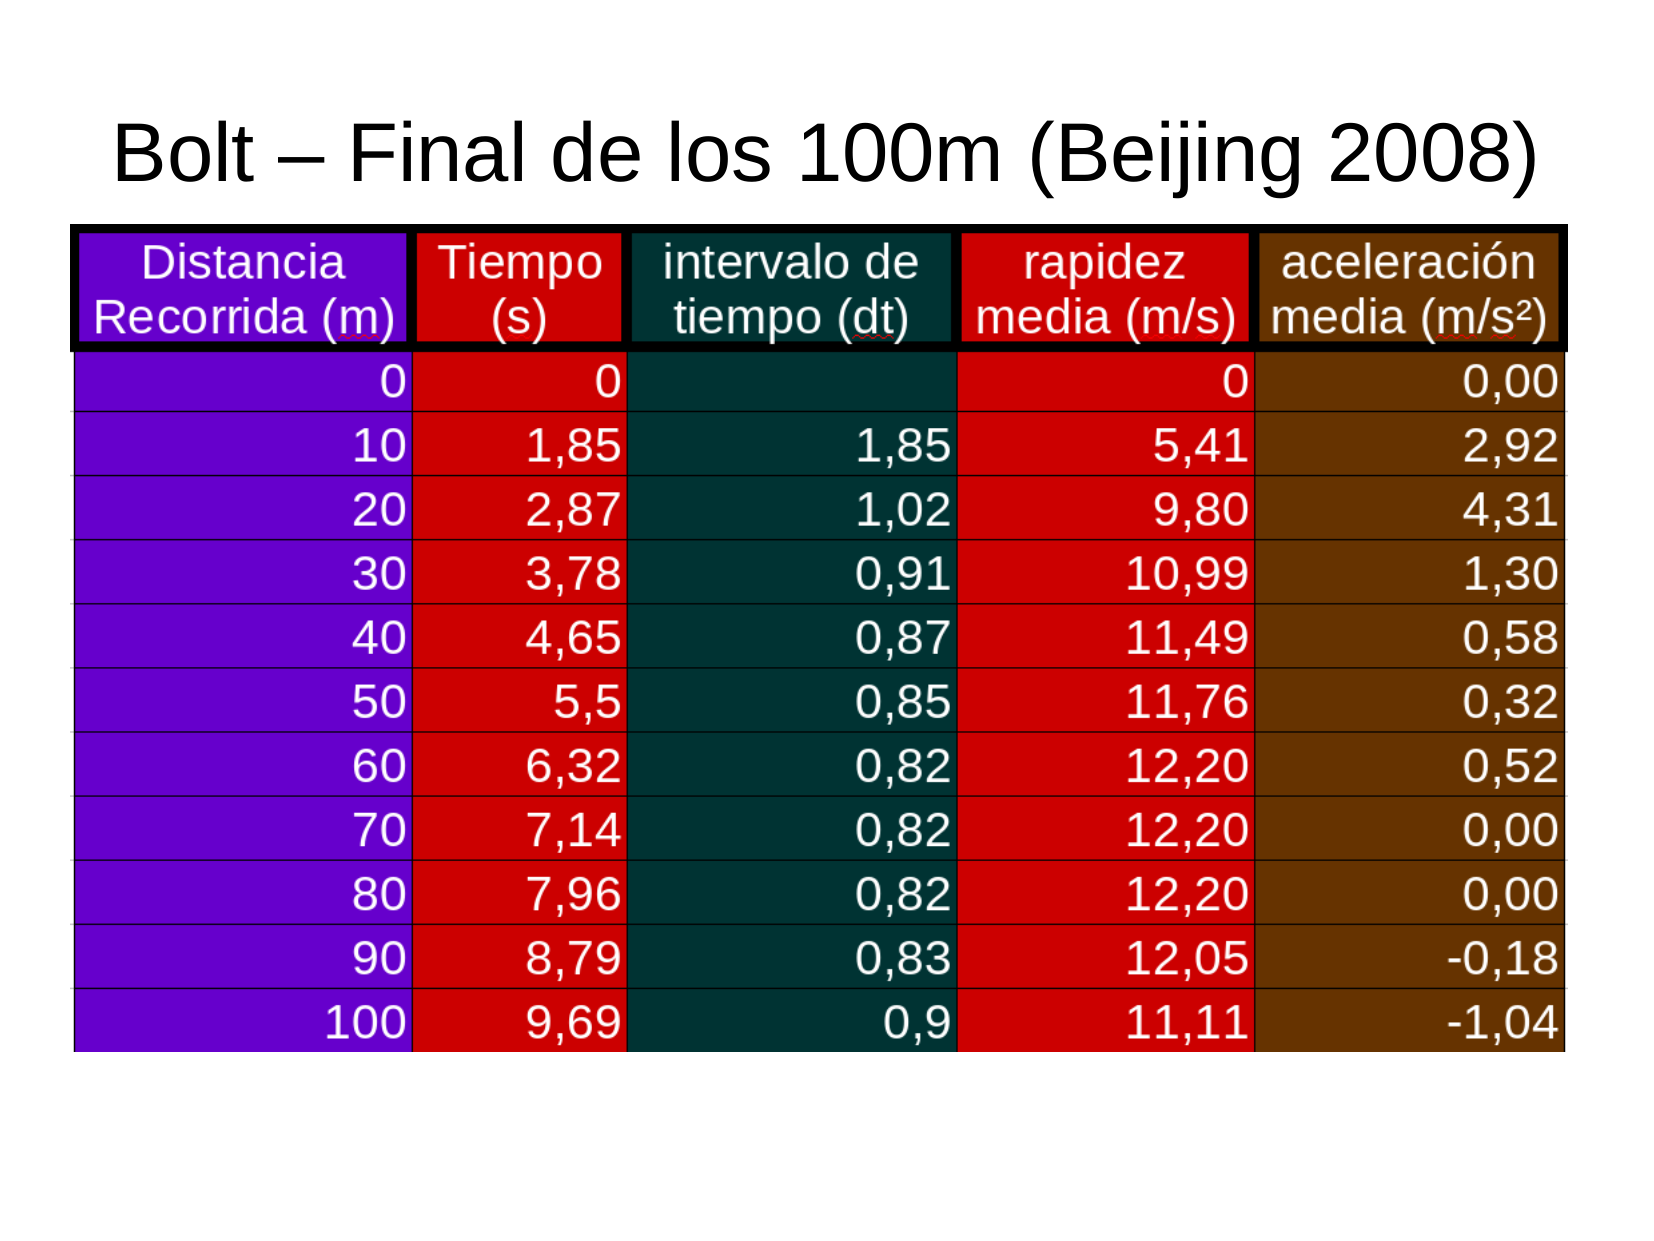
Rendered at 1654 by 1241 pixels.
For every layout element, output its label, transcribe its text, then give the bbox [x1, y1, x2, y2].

picture [70, 224, 1568, 1052]
title Bolt – Final de los 100m (Beijing 2008) [82, 49, 1571, 257]
